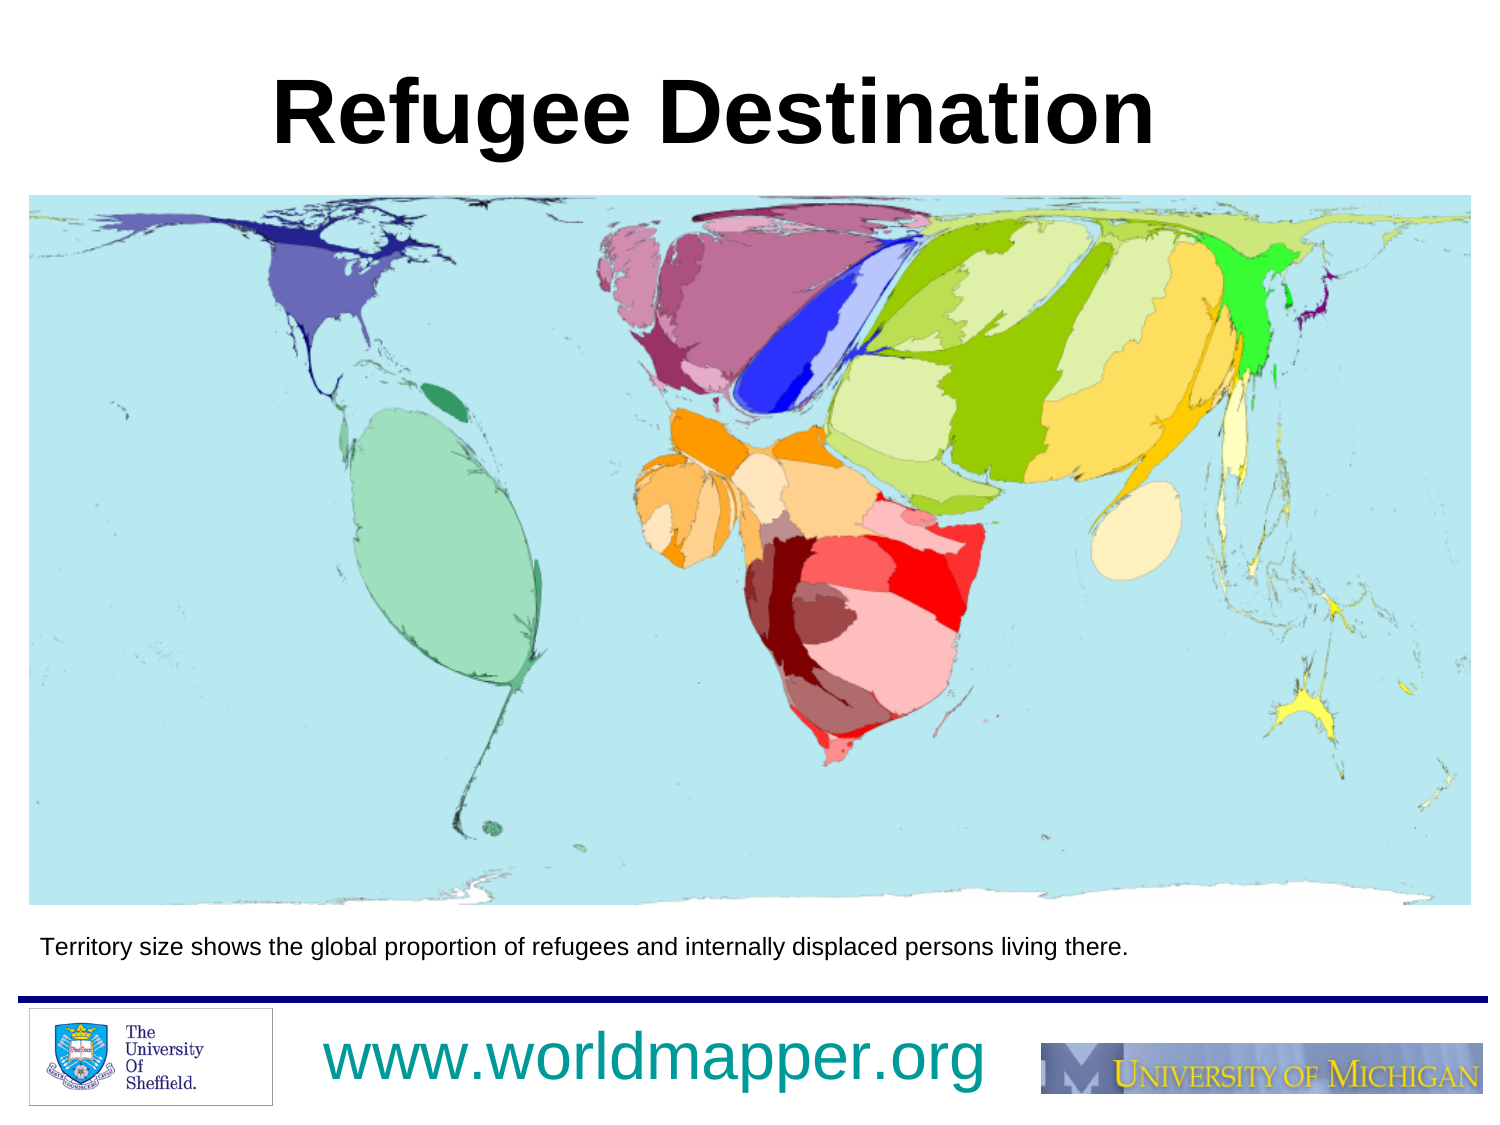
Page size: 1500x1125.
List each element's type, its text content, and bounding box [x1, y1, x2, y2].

text_box Territory size shows the global proportion of refugees and internally displaced persons living there. [24, 925, 1154, 969]
picture [29, 1008, 273, 1106]
picture [29, 195, 1471, 905]
picture [1041, 1043, 1483, 1094]
title Refugee Destination [76, 42, 1352, 195]
